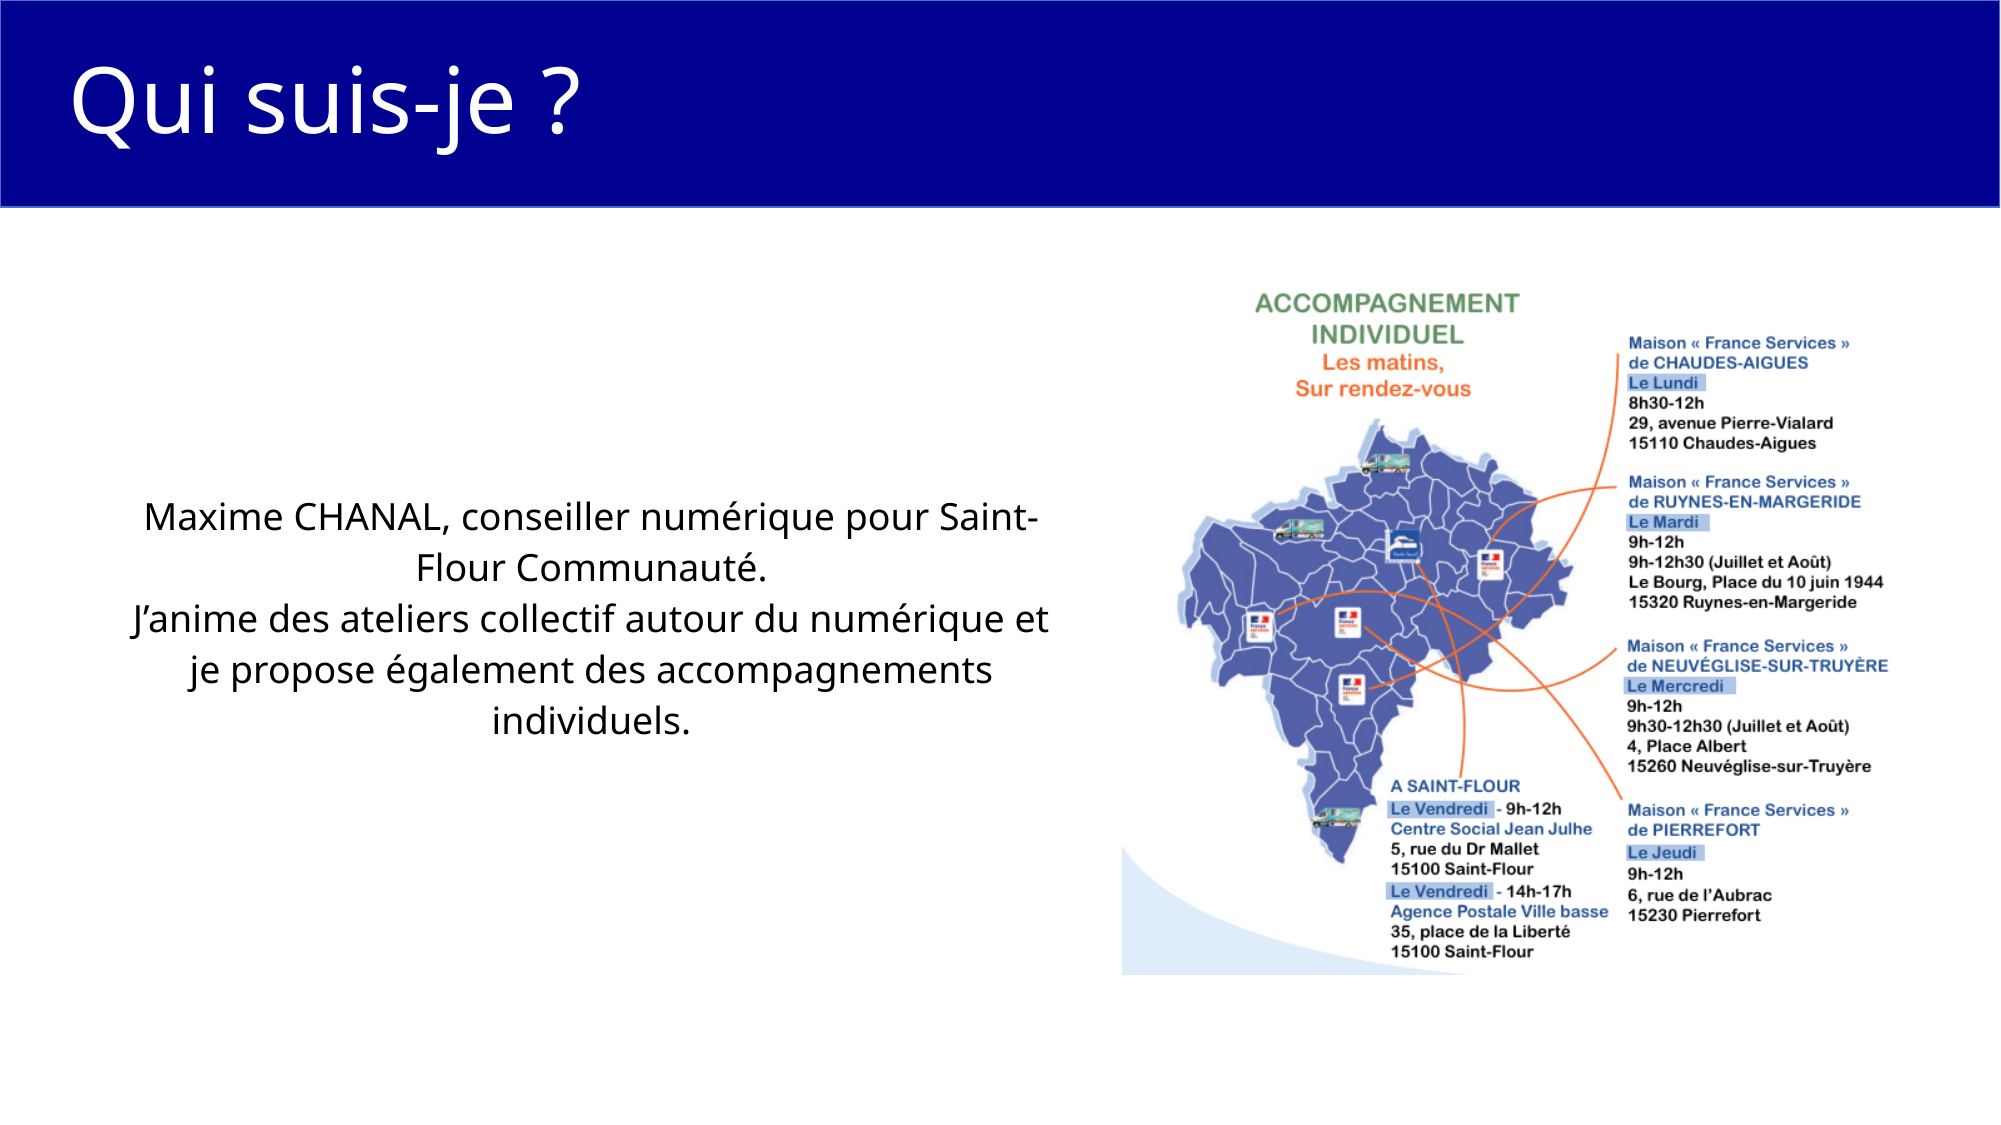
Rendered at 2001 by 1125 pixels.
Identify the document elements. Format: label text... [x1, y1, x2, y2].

text_box Maxime CHANAL, conseiller numérique pour Saint-Flour Communauté. J’anime des ateliers collectif autour du numérique et je propose également des accompagnements individuels. [118, 472, 1093, 764]
title Qui suis-je ? [53, 0, 1779, 207]
picture [1122, 266, 1949, 975]
